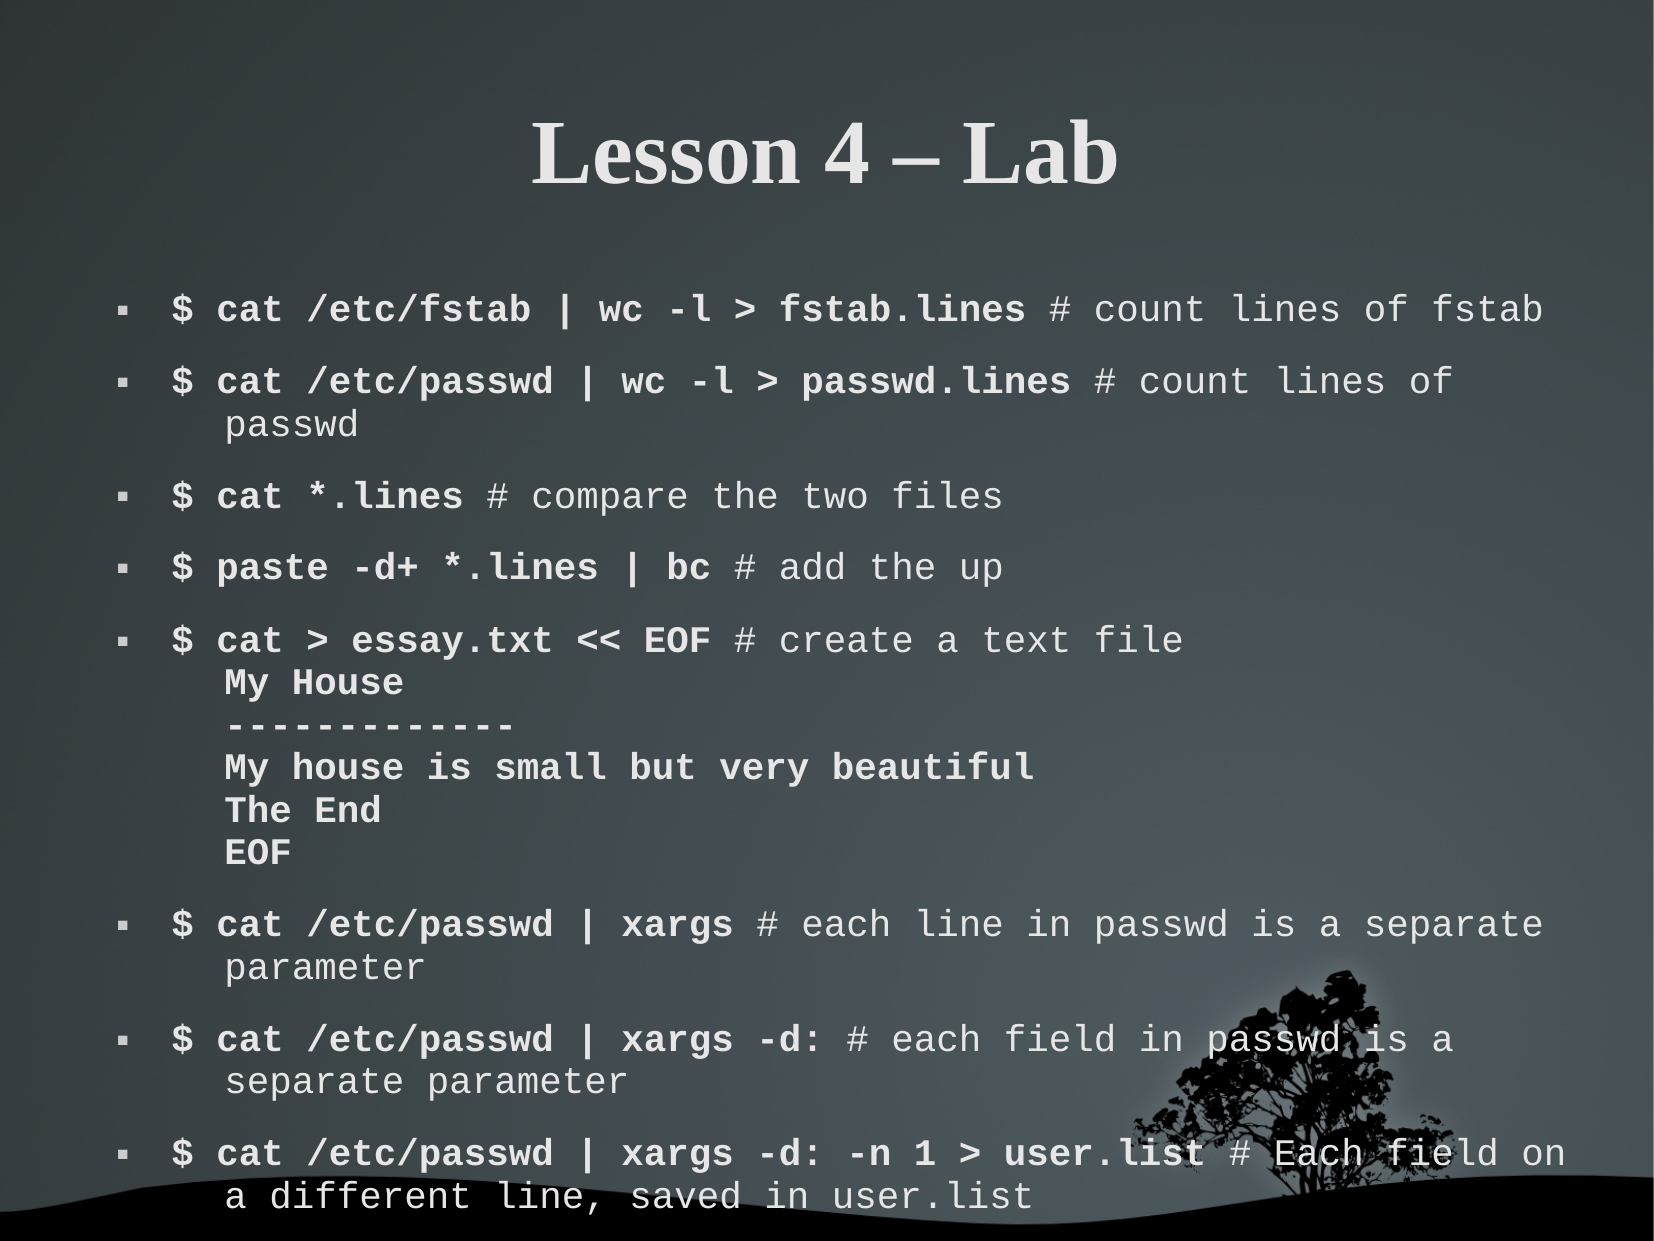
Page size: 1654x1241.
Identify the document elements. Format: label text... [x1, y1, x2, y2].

picture [0, 0, 1654, 1241]
title Lesson 4 – Lab [82, 49, 1571, 257]
list $ cat /etc/fstab | wc -l > fstab.lines # count lines of fstab $ cat /etc/passwd | wc -l > passwd.lines # count lines of passwd $ cat *.lines # compare the two files $ paste -d+ *.lines | bc # add the up $ cat > essay.txt << EOF # create a text file My House ------------- My house is small but very beautiful The End EOF $ cat /etc/passwd | xargs # each line in passwd is a separate parameter $ cat /etc/passwd | xargs -d: # each field in passwd is a separate parameter $ cat /etc/passwd | xargs -d: -n 1 > user.list # Each field on a different line, saved in user.list $ cat /etc/passwd | xargs -d: -n 2 # two fields on each line [82, 290, 1571, 1118]
